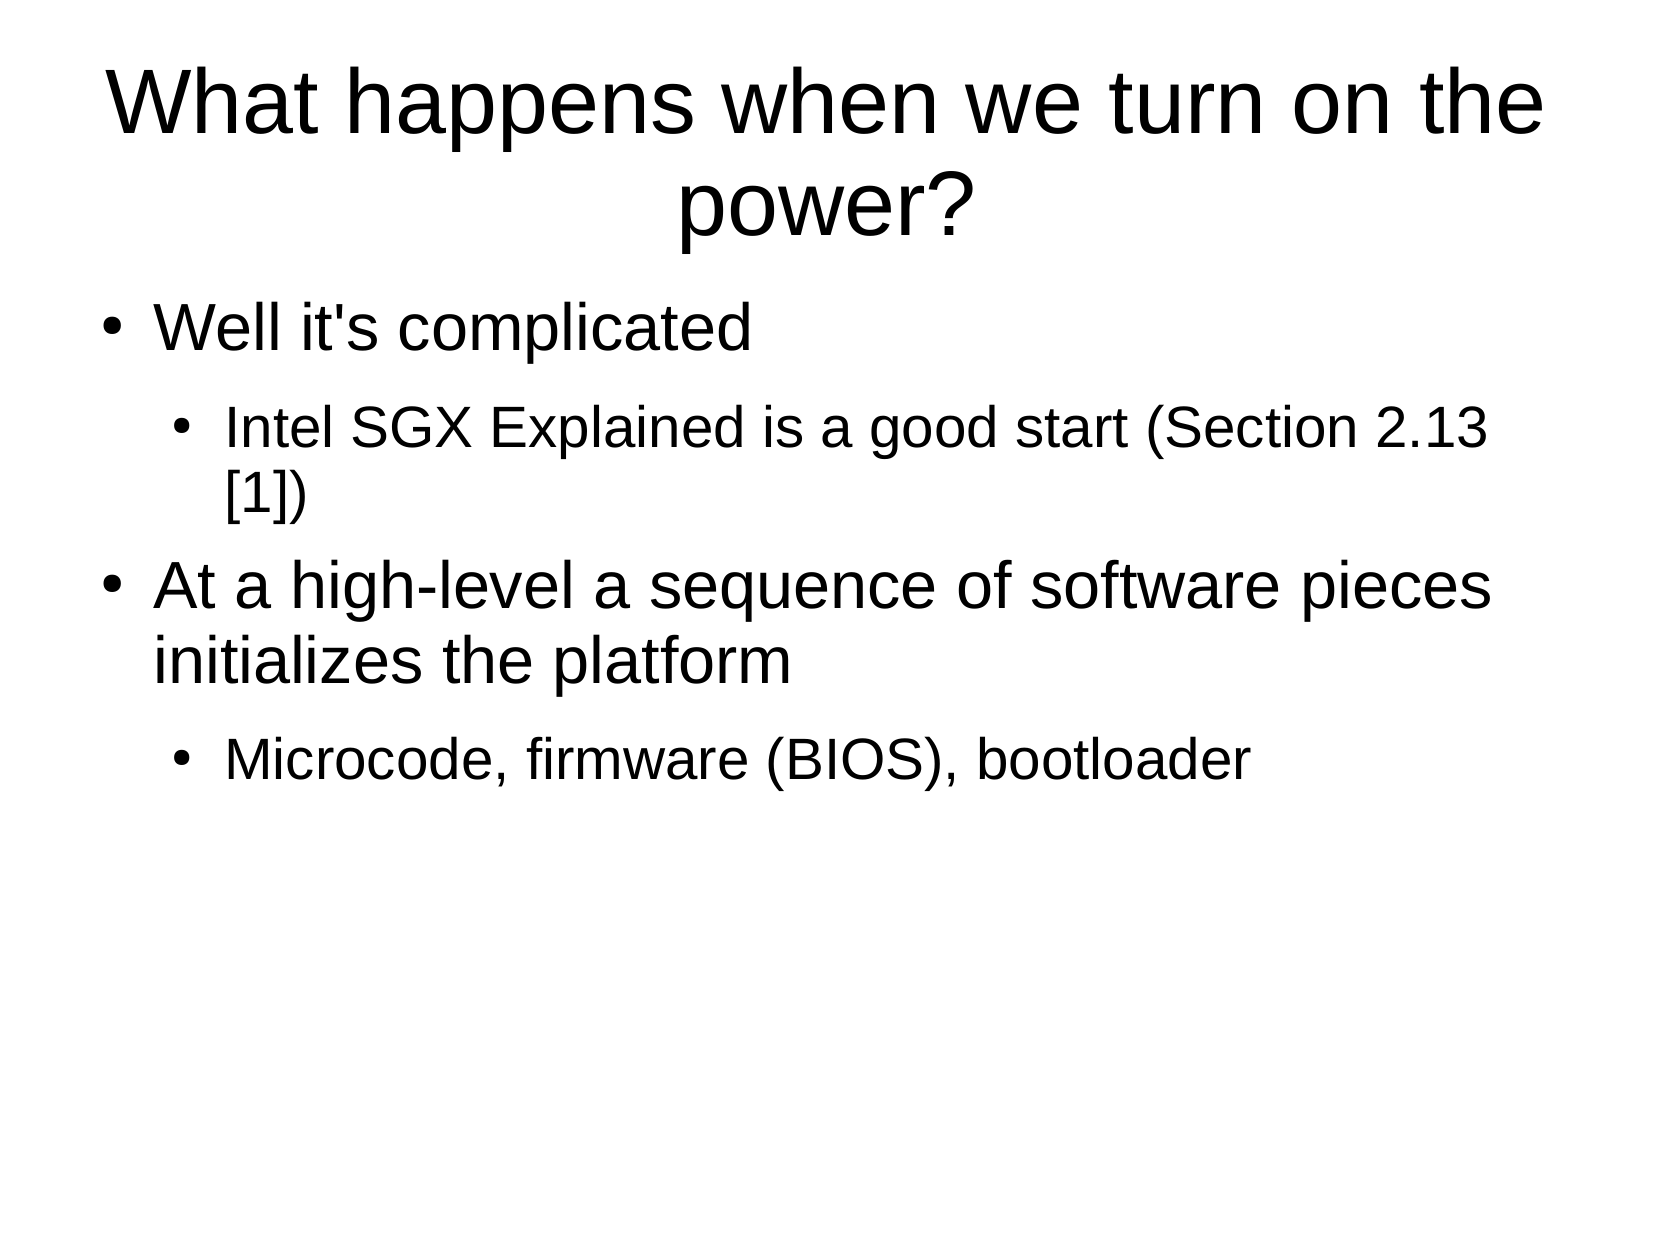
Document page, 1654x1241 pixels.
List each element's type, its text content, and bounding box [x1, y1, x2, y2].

list Well it's complicated Intel SGX Explained is a good start (Section 2.13 [1]) At a high-level a sequence of software pieces initializes the platform Microcode, firmware (BIOS), bootloader [82, 290, 1571, 1010]
title What happens when we turn on the power? [82, 49, 1571, 257]
